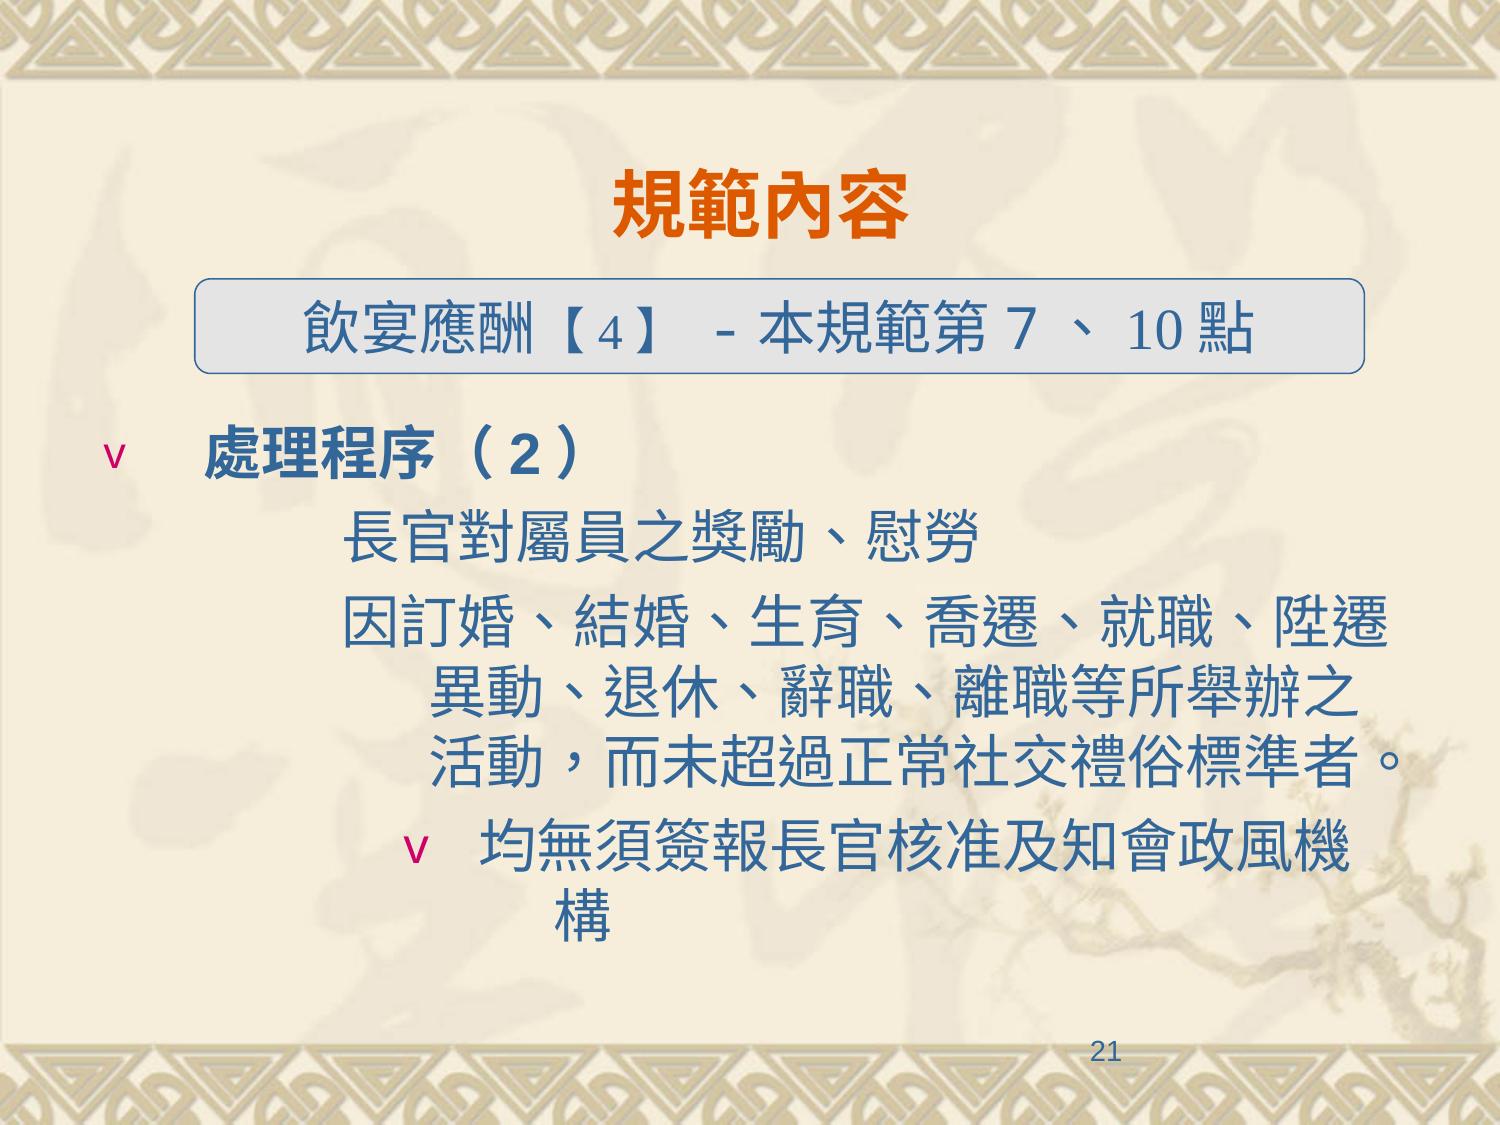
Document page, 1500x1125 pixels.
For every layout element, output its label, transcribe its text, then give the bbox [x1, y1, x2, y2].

text_box [1074, 1024, 1451, 1103]
text_box 飲宴應酬【4】 -本規範第7、10點 [194, 278, 1365, 374]
list 處理程序（2） 長官對屬員之獎勵、慰勞 因訂婚、結婚、生育、喬遷、就職、陞遷異動、退休、辭職、離職等所舉辦之活動，而未超過正常社交禮俗標準者。 均無須簽報長官核准及知會政風機構 [88, 408, 1412, 1028]
title 規範內容 [572, 137, 950, 268]
